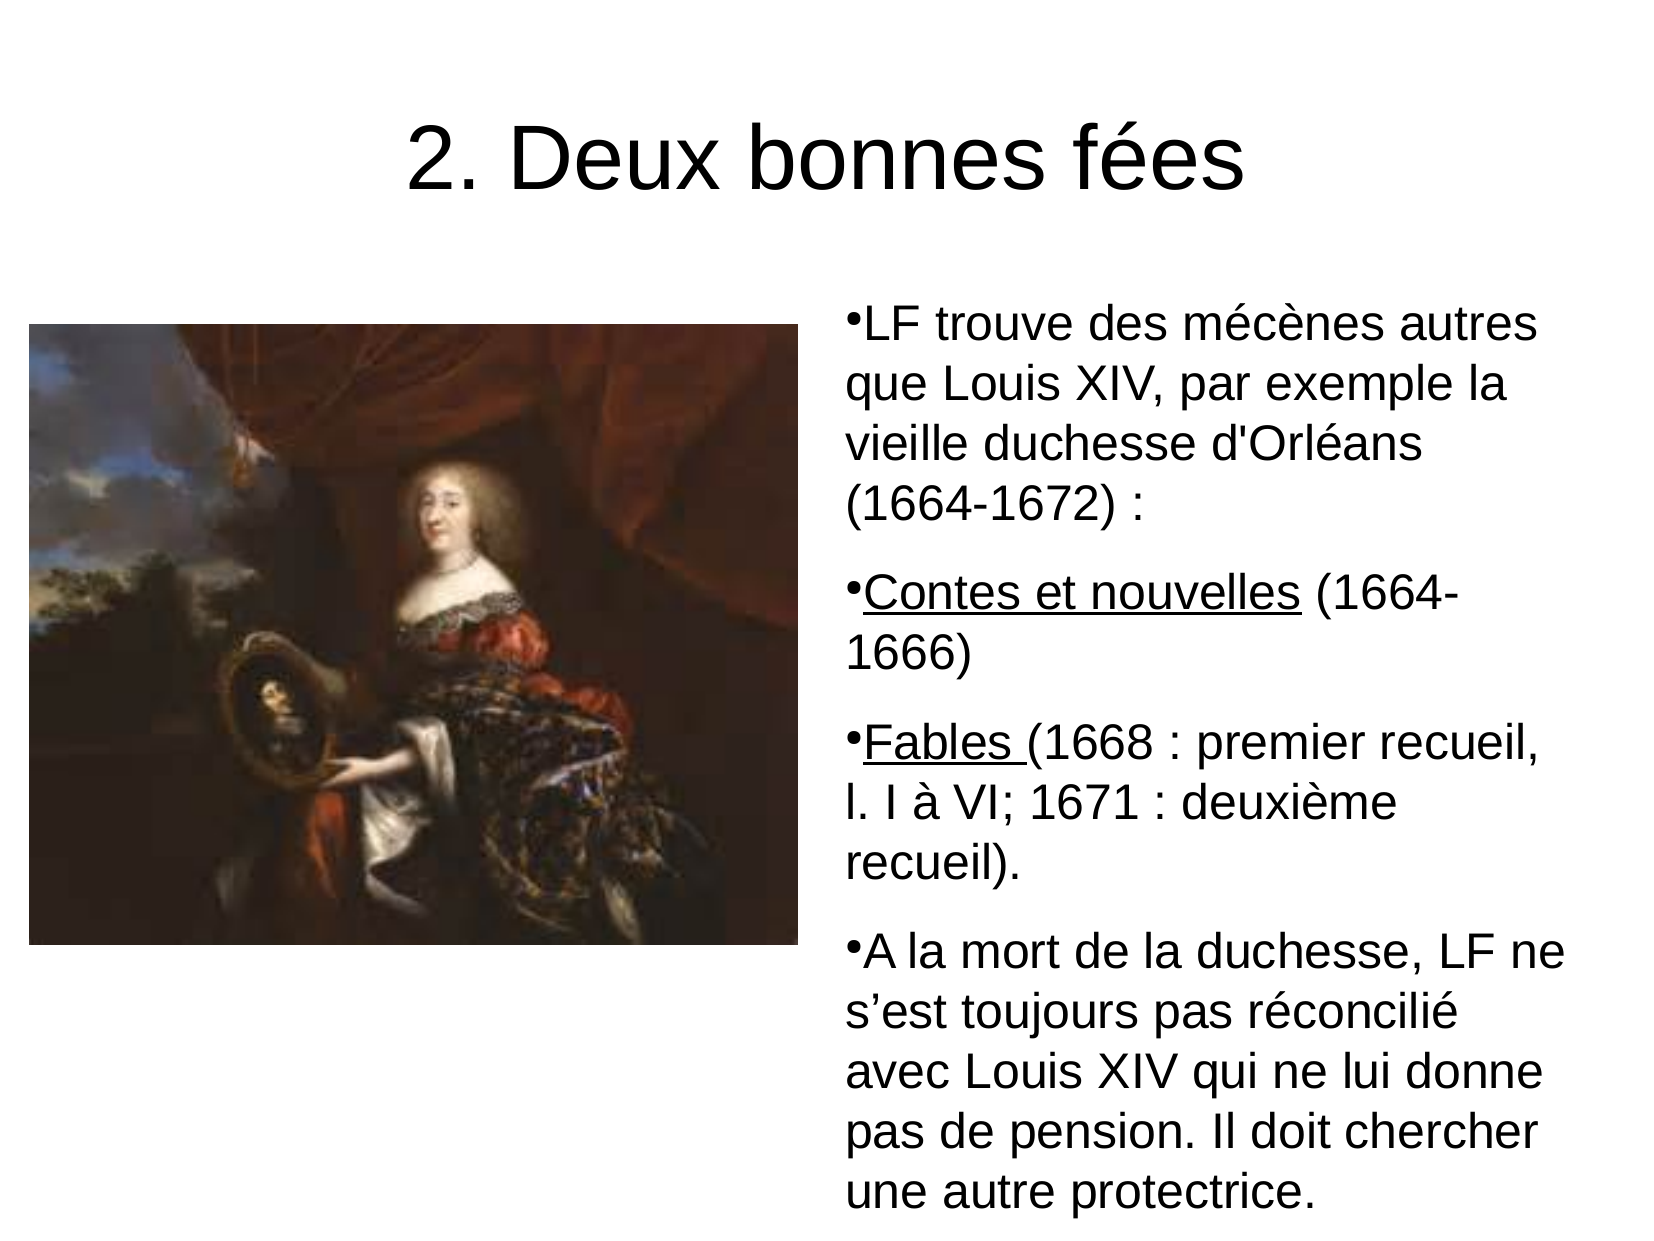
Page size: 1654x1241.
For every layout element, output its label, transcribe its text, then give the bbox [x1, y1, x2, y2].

picture [29, 324, 798, 945]
title 2. Deux bonnes fées [82, 56, 1571, 250]
list LF trouve des mécènes autres que Louis XIV, par exemple la vieille duchesse d'Orléans (1664-1672) : Contes et nouvelles (1664-1666) Fables (1668 : premier recueil, l. I à VI; 1671 : deuxième recueil). A la mort de la duchesse, LF ne s’est toujours pas réconcilié avec Louis XIV qui ne lui donne pas de pension. Il doit chercher une autre protectrice. [845, 290, 1572, 1094]
